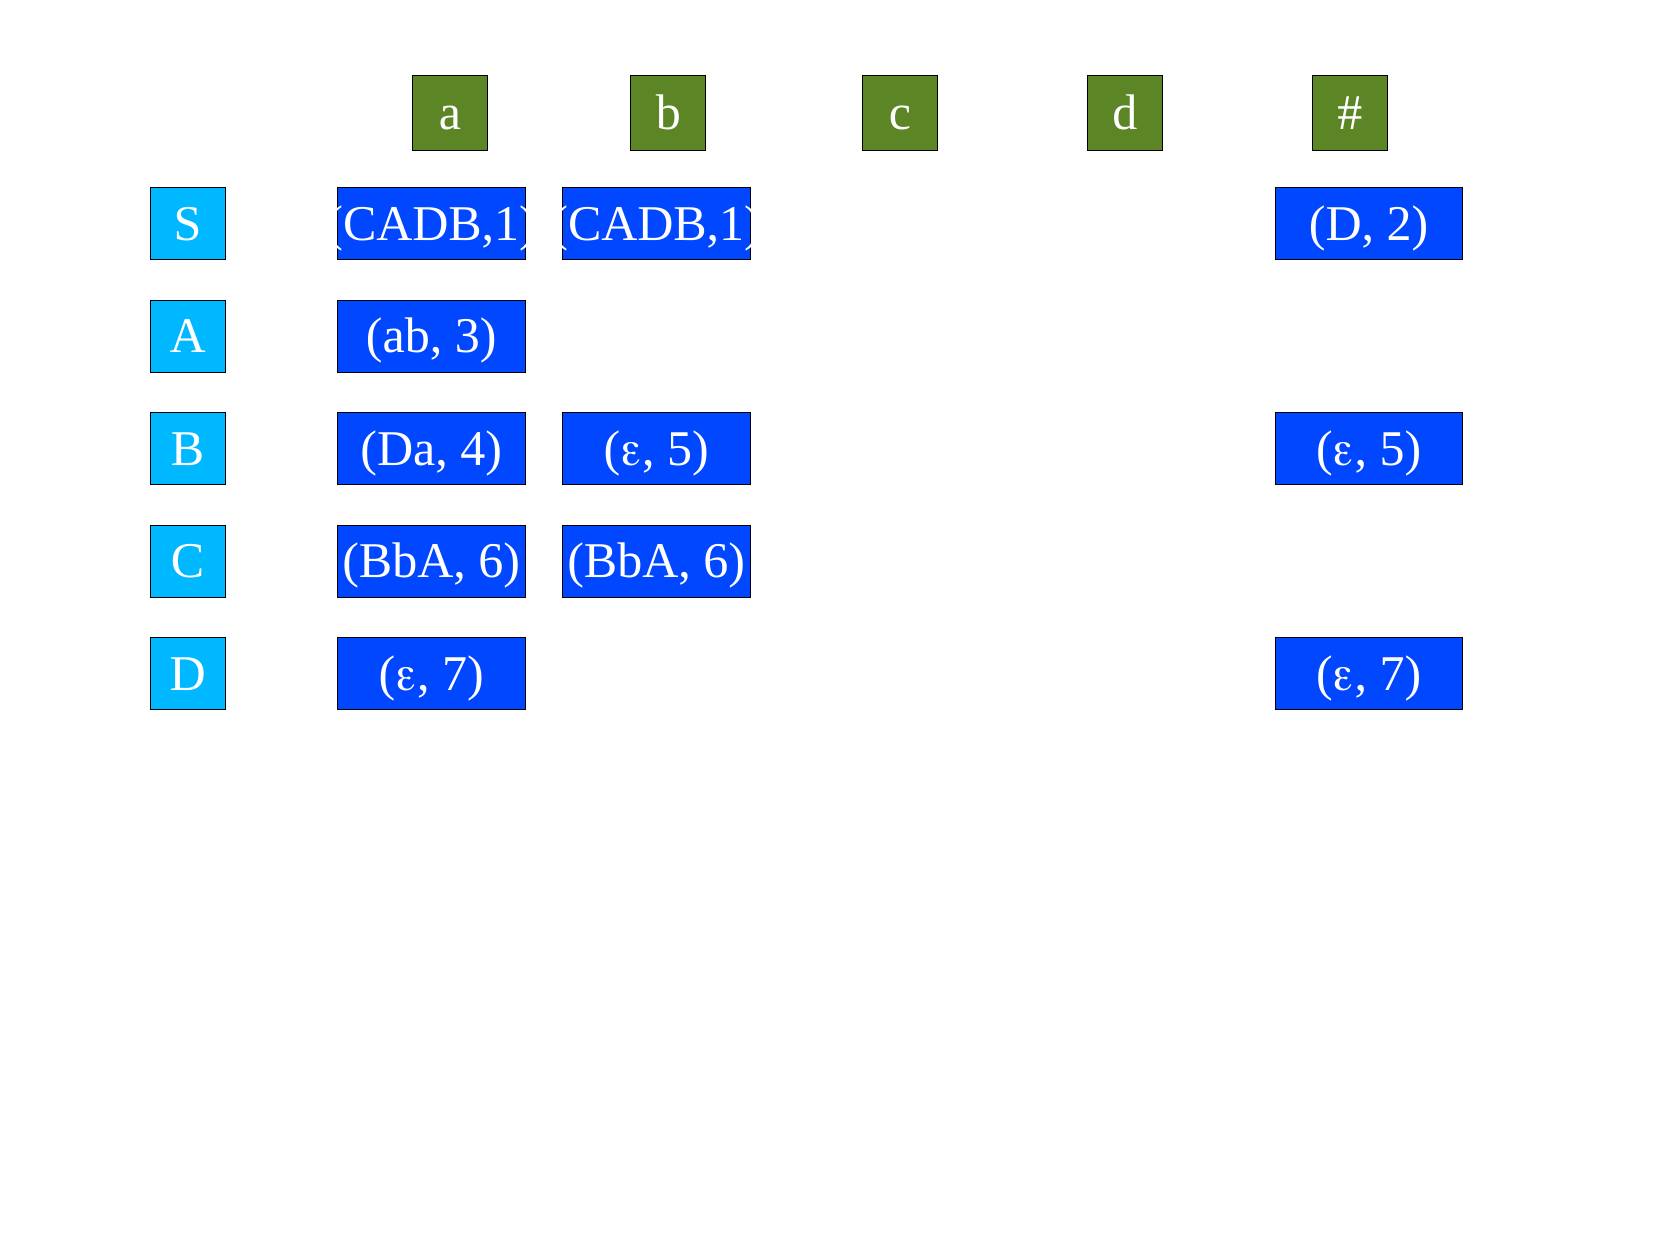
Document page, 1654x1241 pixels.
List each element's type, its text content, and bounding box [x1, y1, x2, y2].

text_box C [150, 525, 226, 598]
text_box (BbA, 6) [562, 525, 751, 598]
text_box (CADB,1) [337, 187, 526, 260]
text_box A [150, 300, 226, 373]
text_box # [1312, 75, 1388, 151]
text_box d [1087, 75, 1163, 151]
text_box (e, 7) [337, 637, 526, 710]
text_box (BbA, 6) [337, 525, 526, 598]
text_box (D, 2) [1275, 187, 1463, 260]
text_box a [412, 75, 488, 151]
text_box b [630, 75, 706, 151]
text_box (e, 5) [1275, 412, 1463, 485]
text_box B [150, 412, 226, 485]
text_box S [150, 187, 226, 260]
text_box (e, 5) [562, 412, 751, 485]
text_box (ab, 3) [337, 300, 526, 373]
text_box D [150, 637, 226, 710]
text_box (e, 7) [1275, 637, 1463, 710]
text_box c [862, 75, 938, 151]
text_box (CADB,1) [562, 187, 751, 260]
text_box (Da, 4) [337, 412, 526, 485]
